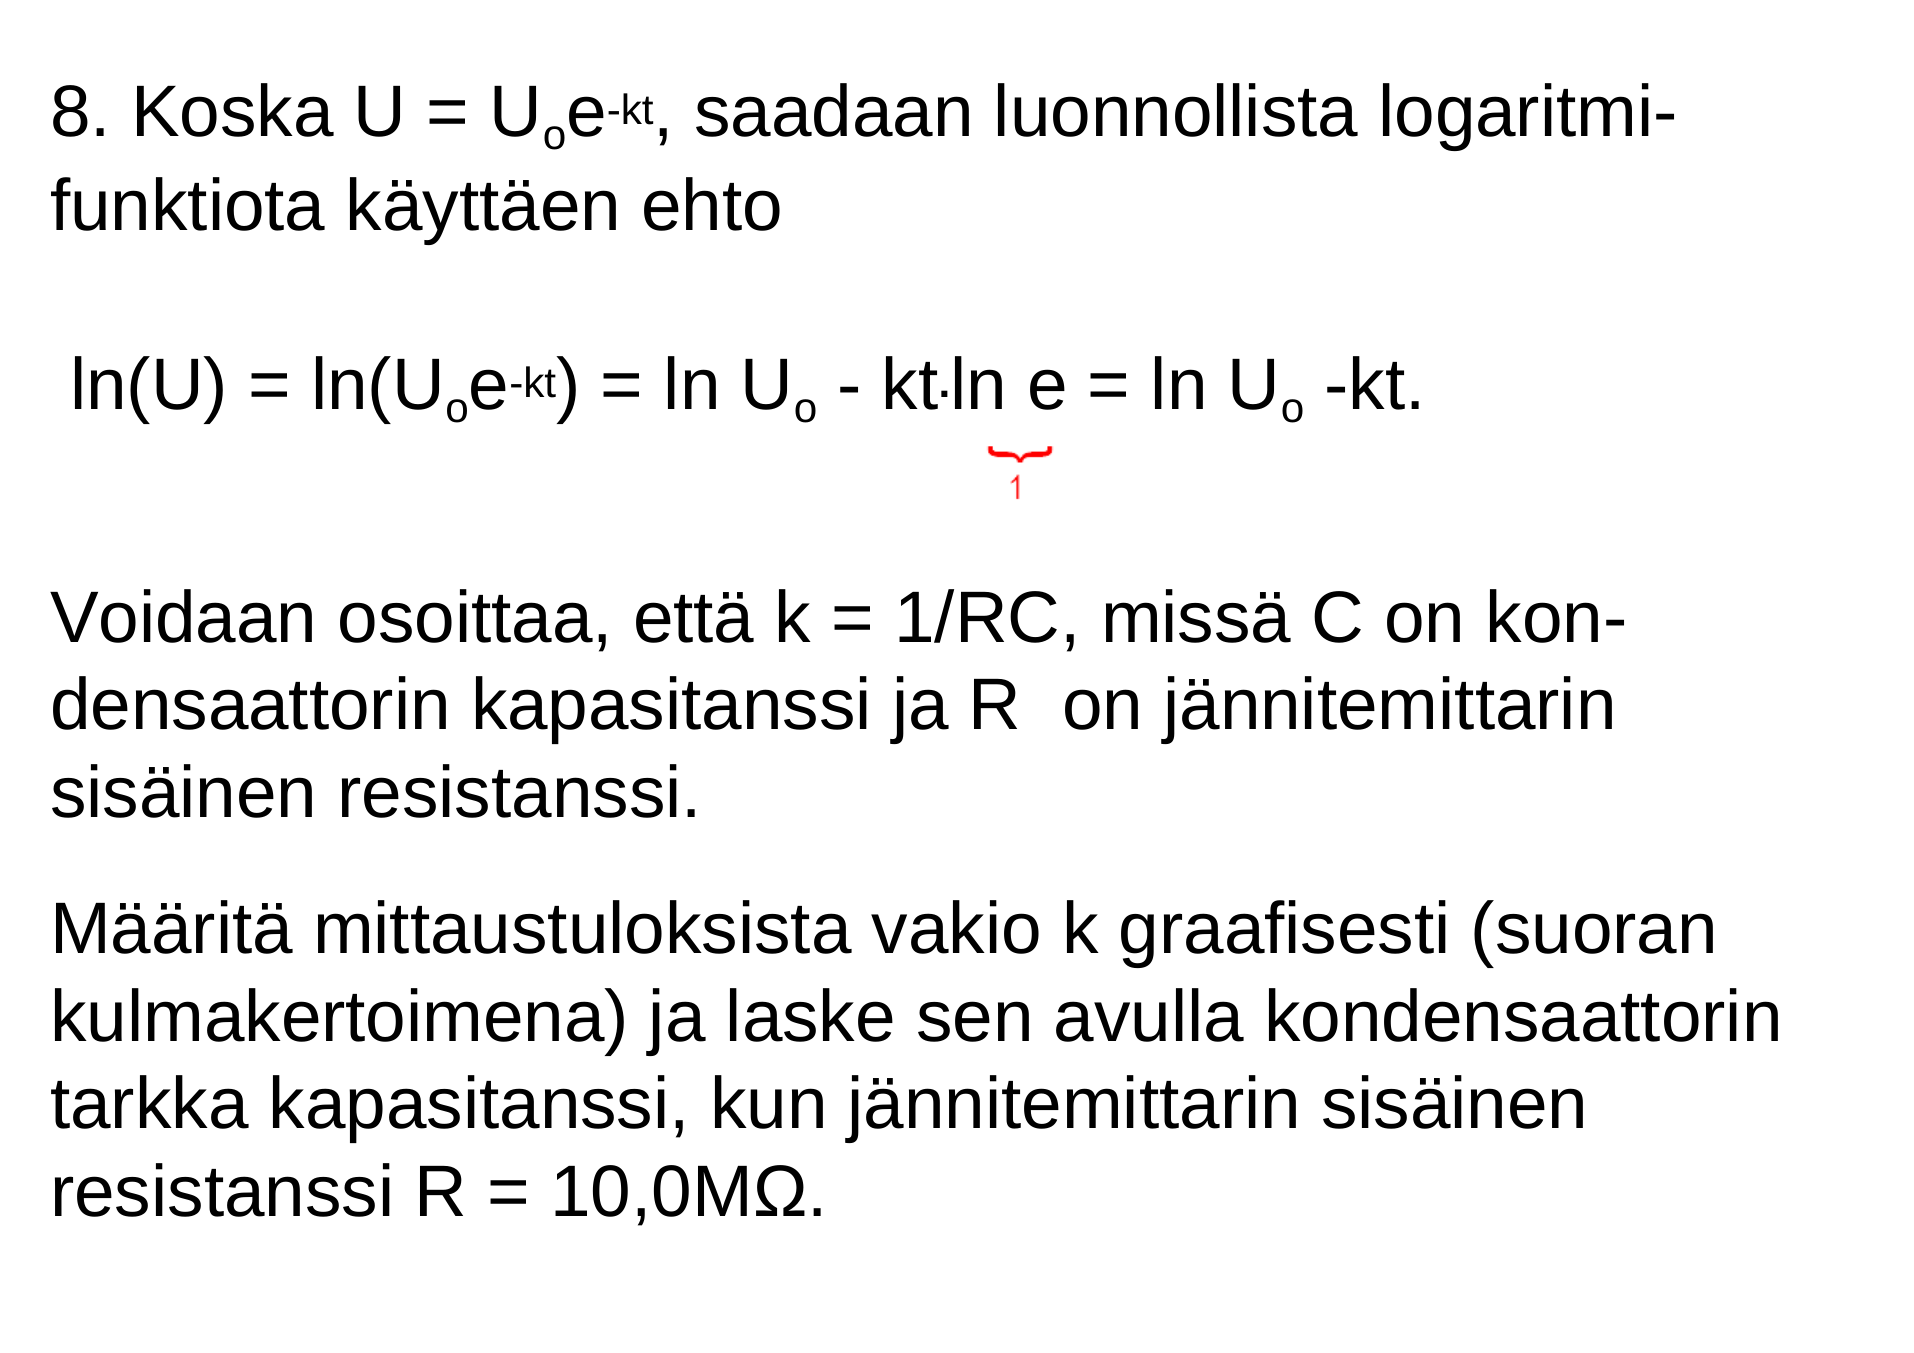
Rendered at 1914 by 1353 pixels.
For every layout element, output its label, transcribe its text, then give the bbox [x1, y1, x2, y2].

text_box 8. Koska U = Uoe-kt, saadaan luonnollista logaritmi-funktiota käyttäen ehto ln(U) = ln(Uoe-kt) = ln Uo - kt.ln e = ln Uo -kt. Voidaan osoittaa, että k = 1/RC, missä C on kon-densaattorin kapasitanssi ja R on jännitemittarin sisäinen resistanssi. Määritä mittaustuloksista vakio k graafisesti (suoran kulmakertoimena) ja laske sen avulla kondensaattorin tarkka kapasitanssi, kun jännitemittarin sisäinen resistanssi R = 10,0MΩ. [35, 56, 1854, 1239]
picture [968, 414, 1079, 520]
